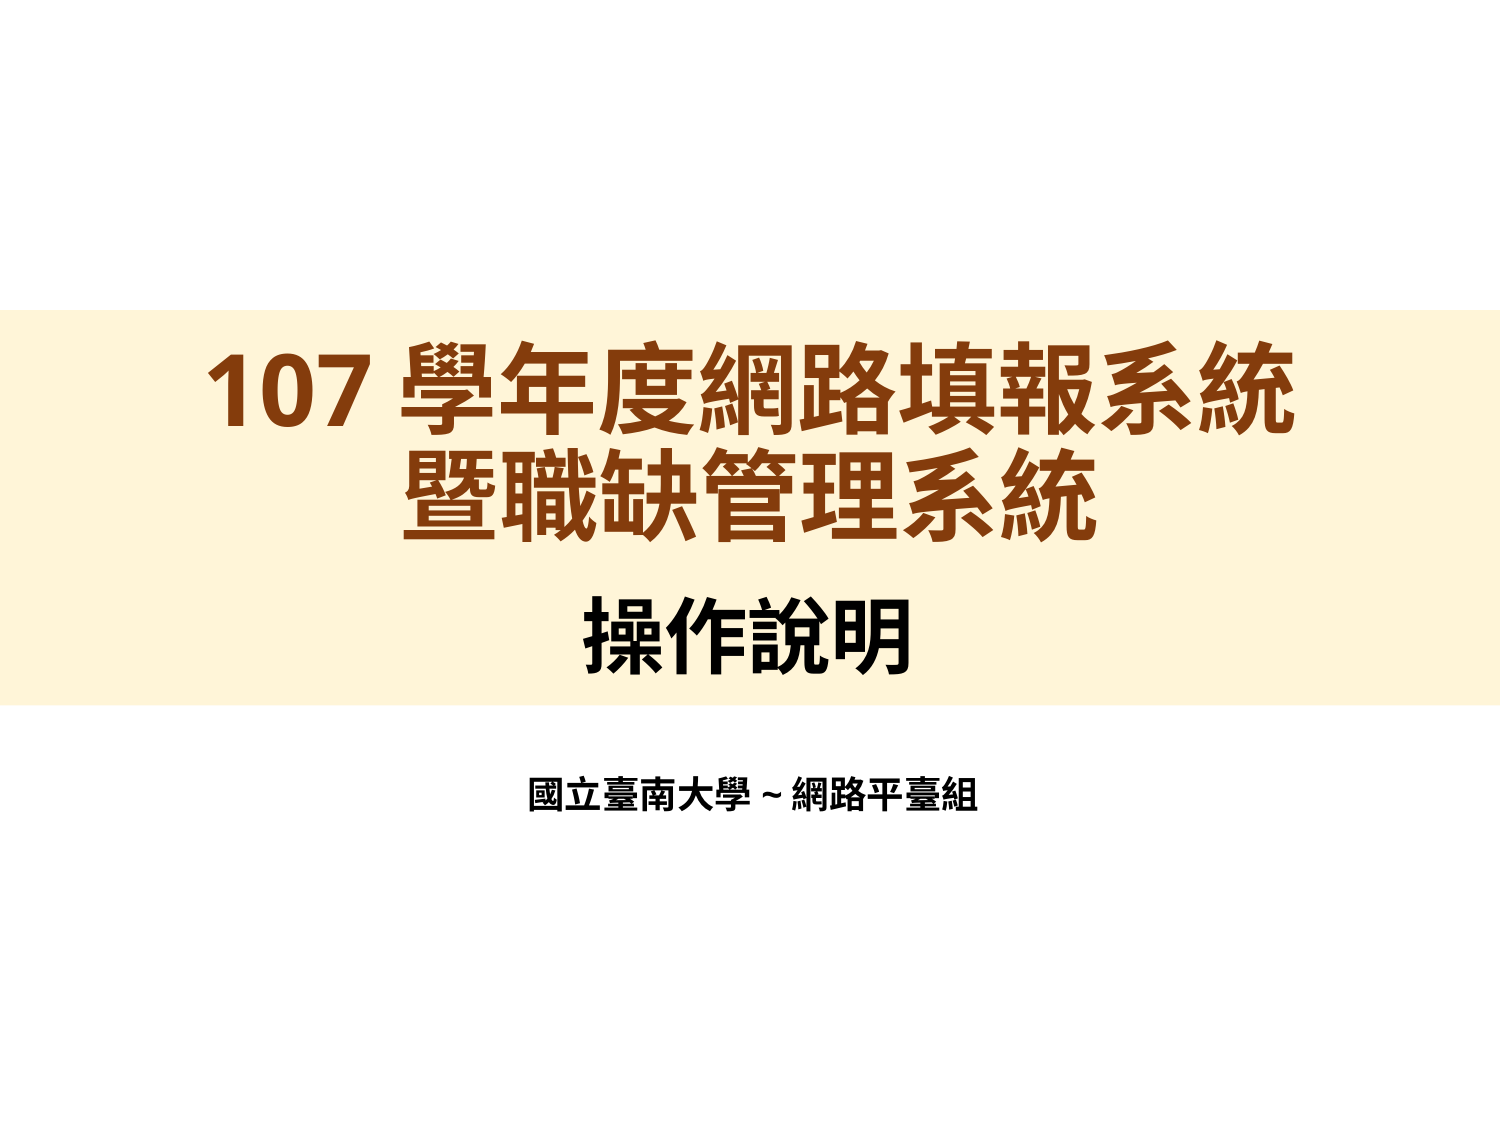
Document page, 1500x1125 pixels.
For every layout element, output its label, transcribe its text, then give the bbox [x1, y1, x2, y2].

text_box 操作說明 [567, 576, 930, 691]
title 107學年度網路填報系統 暨職缺管理系統 [0, 310, 1500, 706]
text_box 國立臺南大學~網路平臺組 [512, 764, 994, 824]
